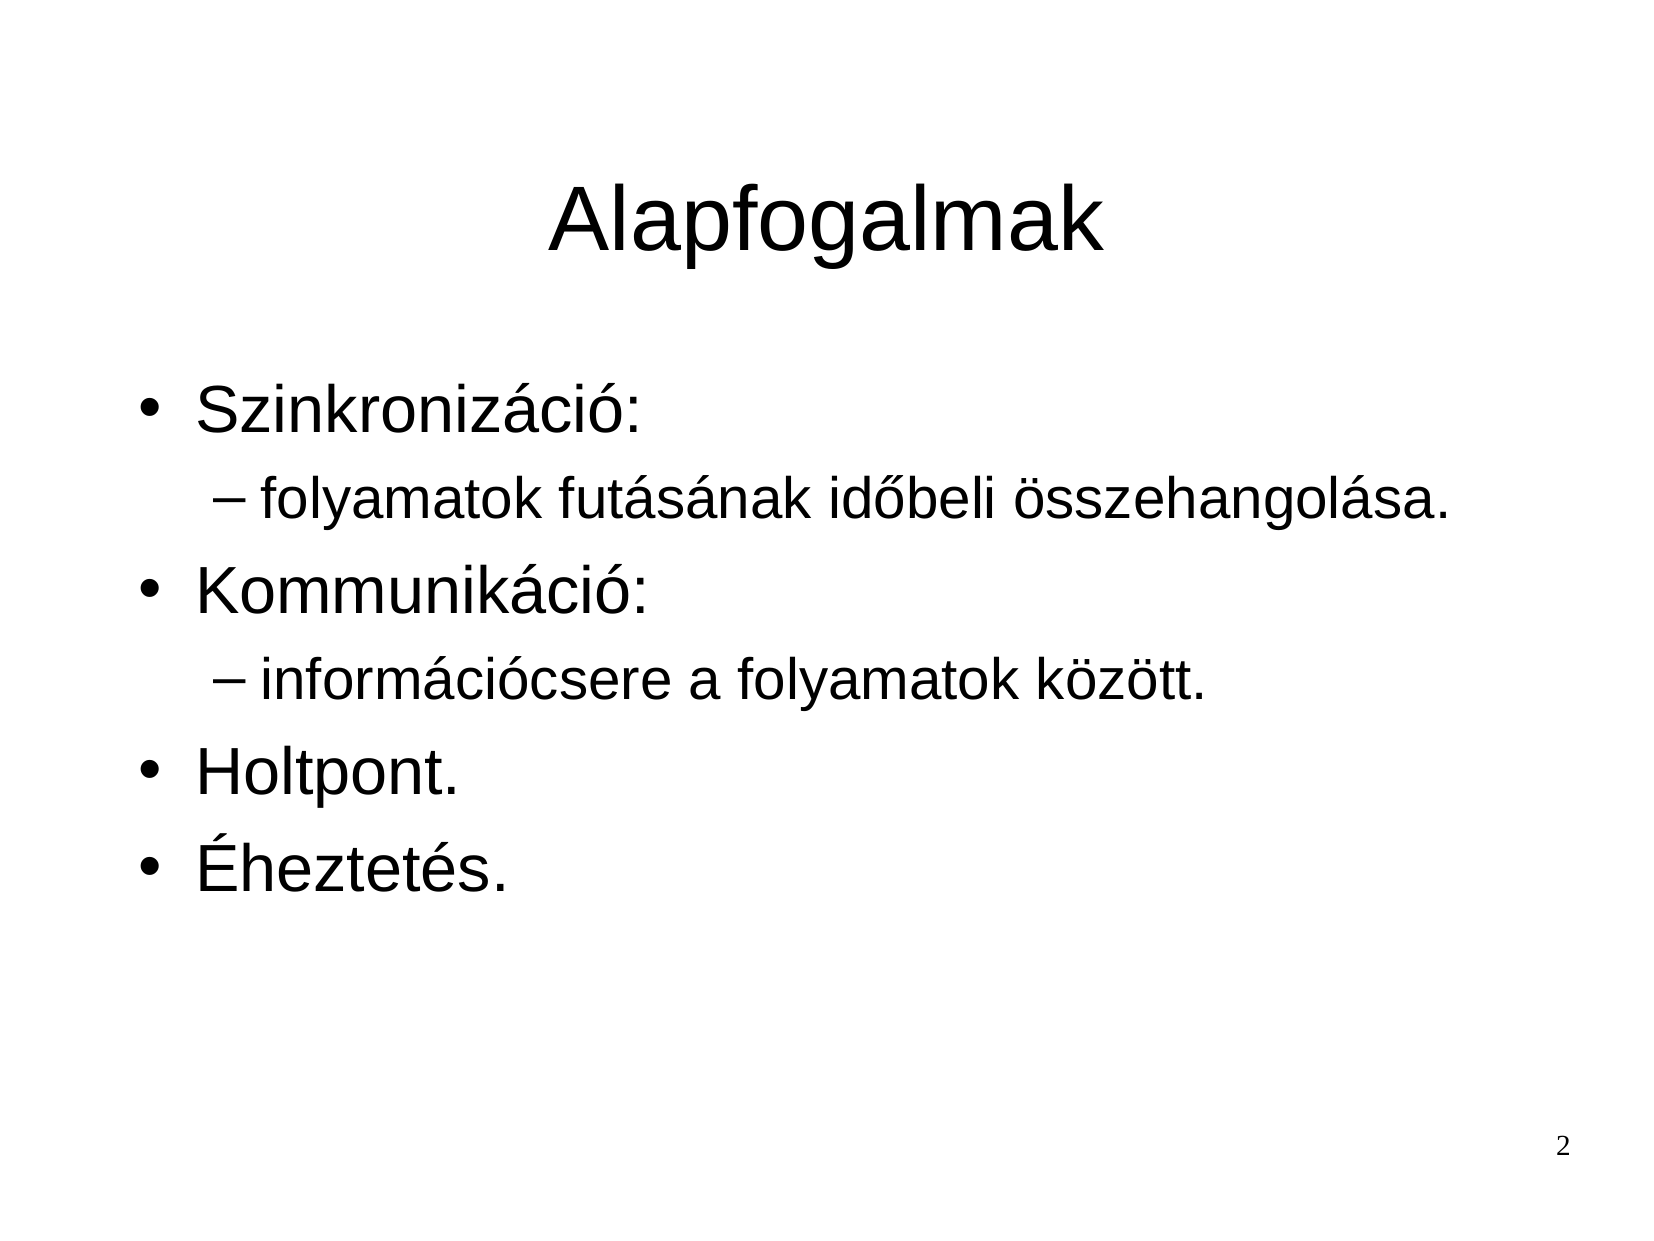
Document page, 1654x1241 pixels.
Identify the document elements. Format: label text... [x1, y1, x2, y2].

title Alapfogalmak [124, 110, 1530, 317]
list Szinkronizáció: folyamatok futásának időbeli összehangolása. Kommunikáció: információcsere a folyamatok között. Holtpont. Éheztetés. [124, 358, 1530, 1103]
